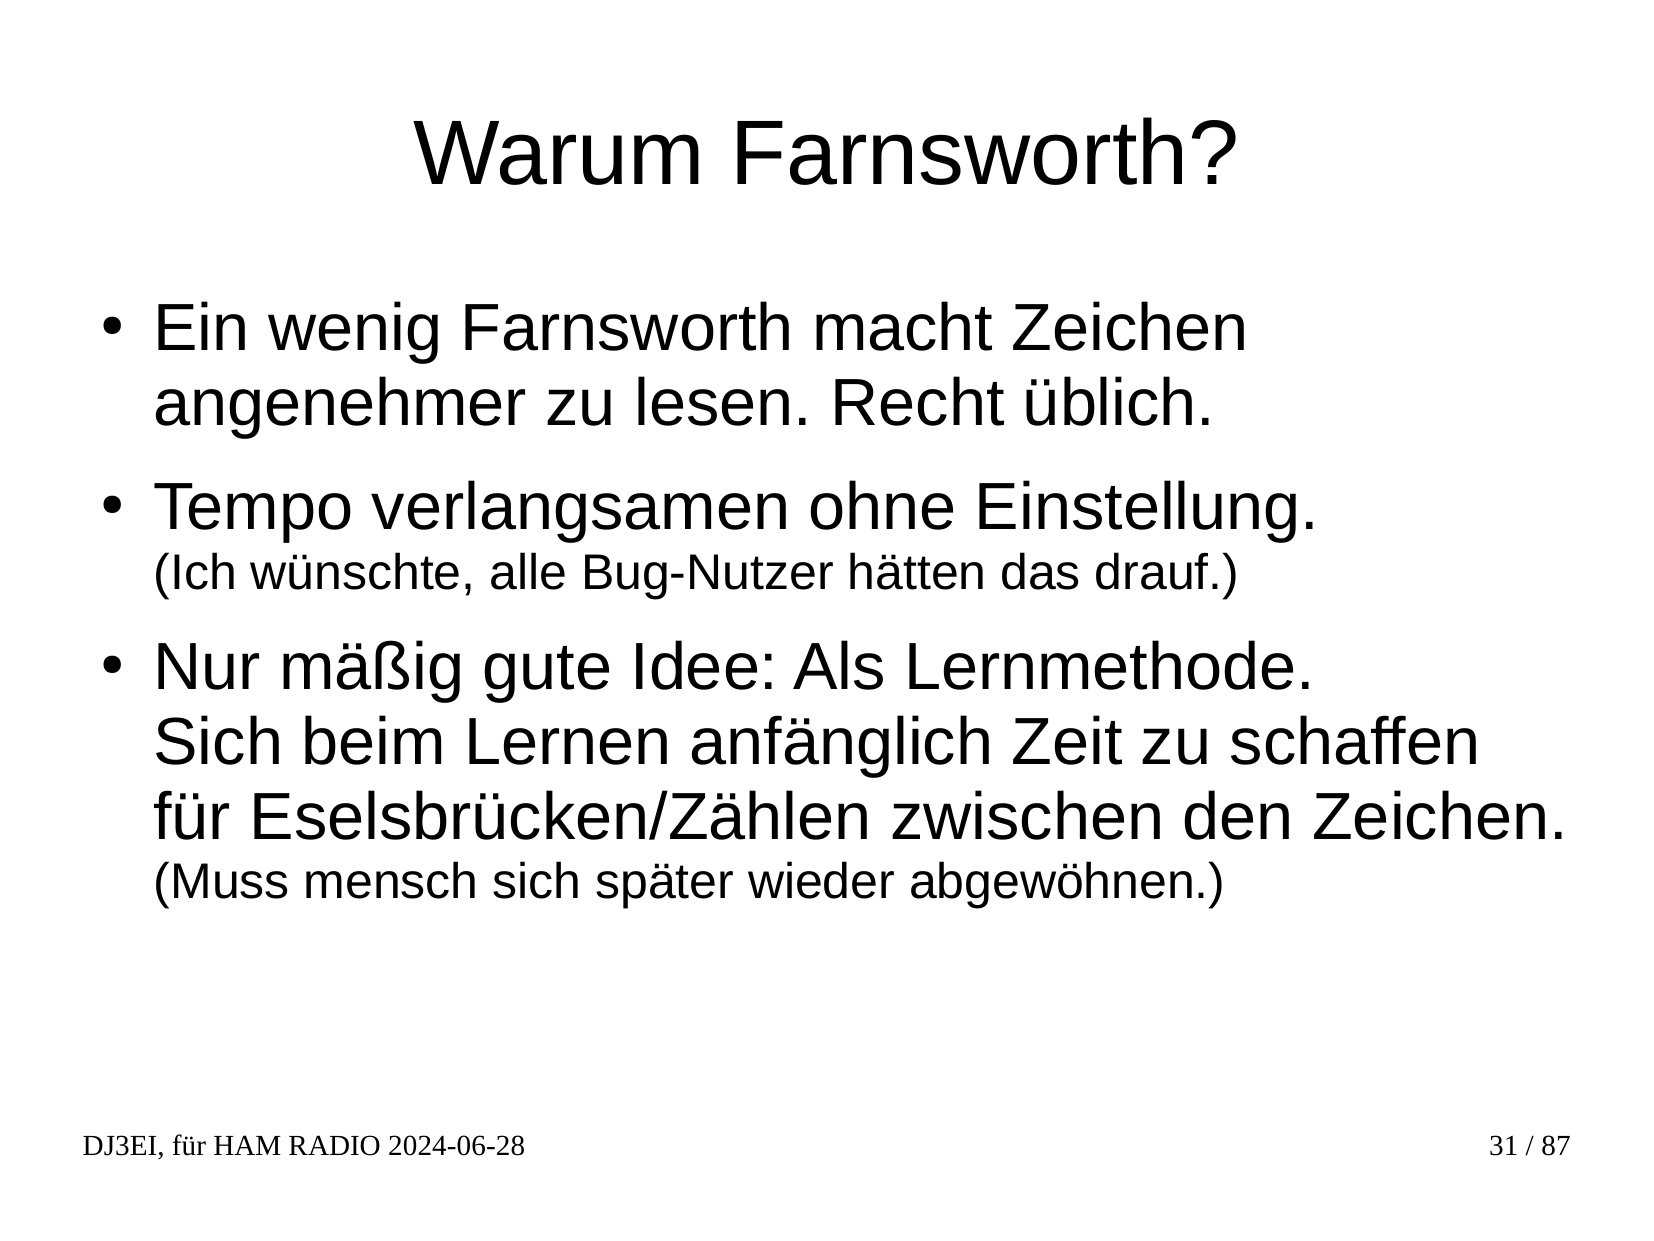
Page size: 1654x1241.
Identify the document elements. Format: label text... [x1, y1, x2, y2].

list Ein wenig Farnsworth macht Zeichen angenehmer zu lesen. Recht üblich. Tempo verlangsamen ohne Einstellung. (Ich wünschte, alle Bug-Nutzer hätten das drauf.) Nur mäßig gute Idee: Als Lernmethode. Sich beim Lernen anfänglich Zeit zu schaffen für Eselsbrücken/Zählen zwischen den Zeichen. (Muss mensch sich später wieder abgewöhnen.) [82, 290, 1571, 1010]
title Warum Farnsworth? [82, 49, 1571, 257]
